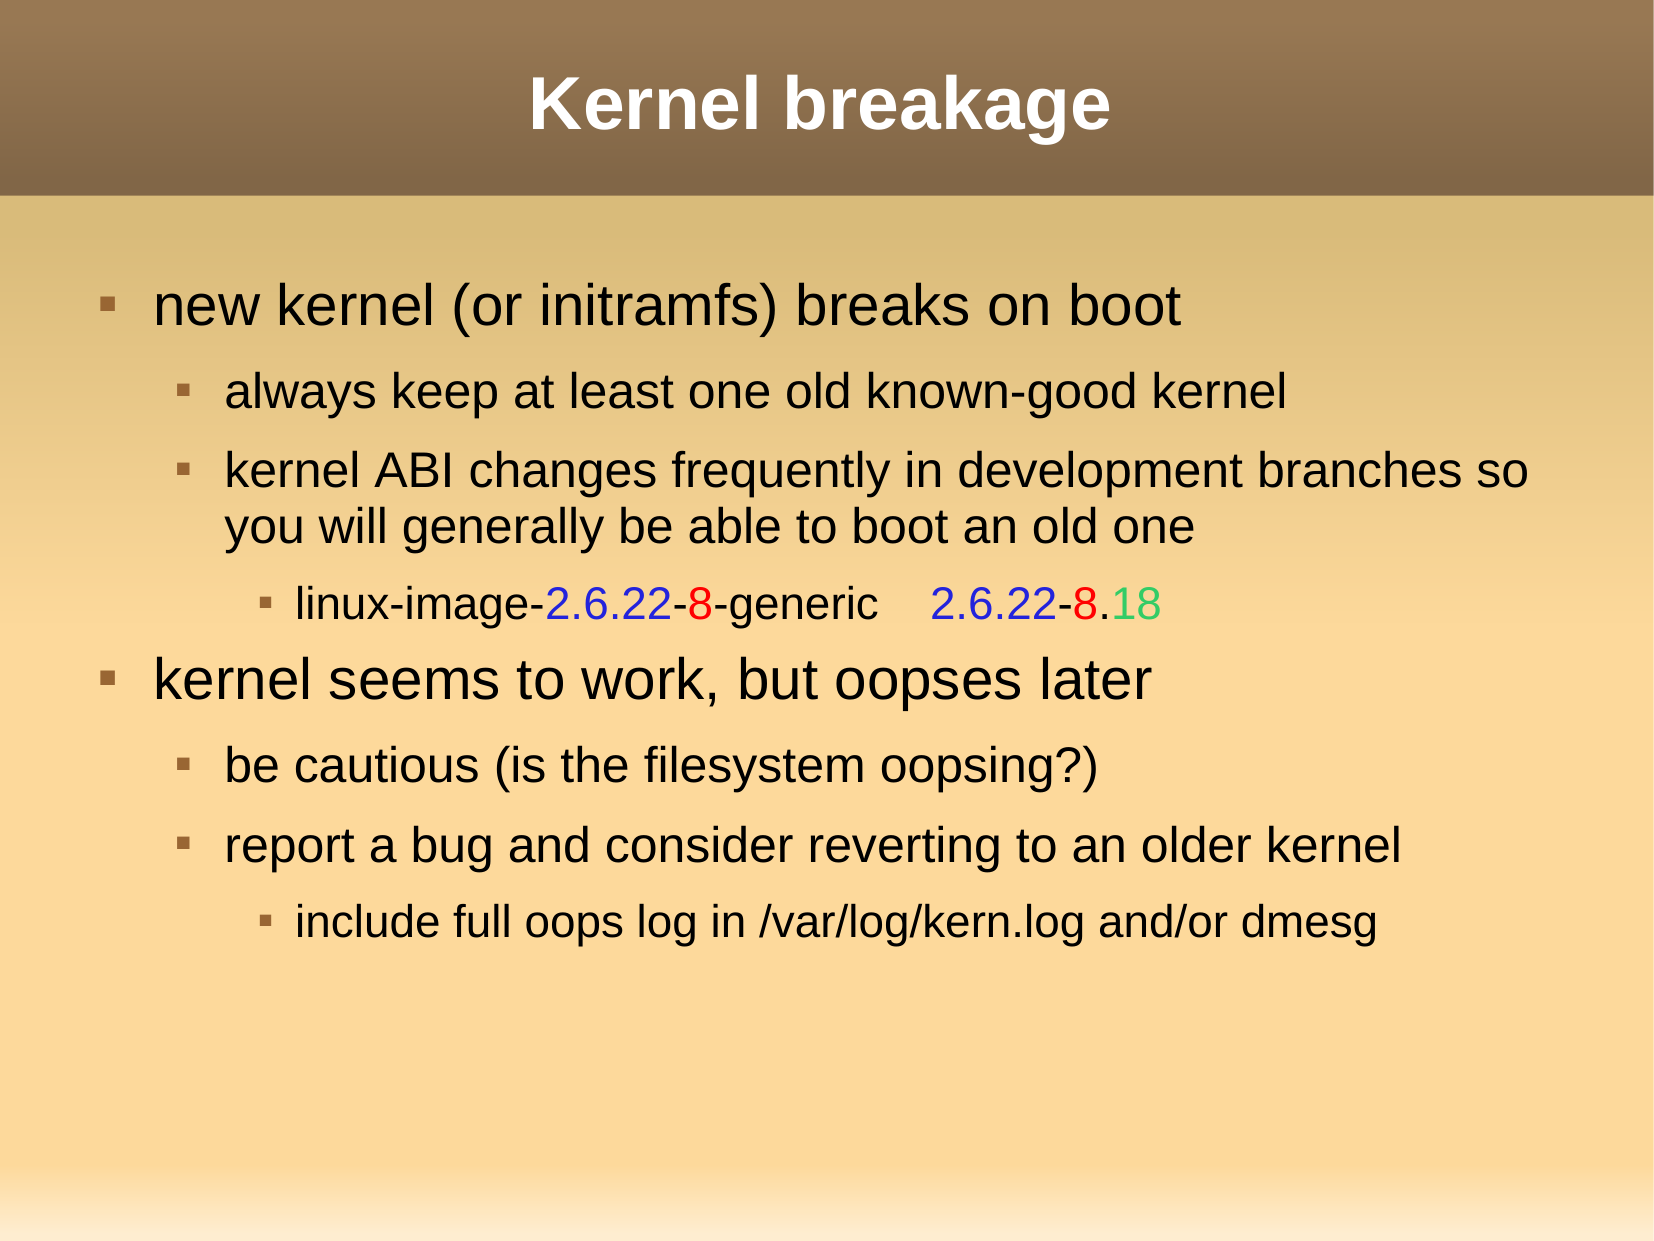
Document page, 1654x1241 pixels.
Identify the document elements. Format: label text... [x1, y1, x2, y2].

picture [0, 0, 1654, 1241]
list new kernel (or initramfs) breaks on boot always keep at least one old known-good kernel kernel ABI changes frequently in development branches so you will generally be able to boot an old one linux-image-2.6.22-8-generic 2.6.22-8.18 kernel seems to work, but oopses later be cautious (is the filesystem oopsing?) report a bug and consider reverting to an older kernel include full oops log in /var/log/kern.log and/or dmesg [82, 272, 1571, 1077]
title Kernel breakage [76, 7, 1565, 200]
